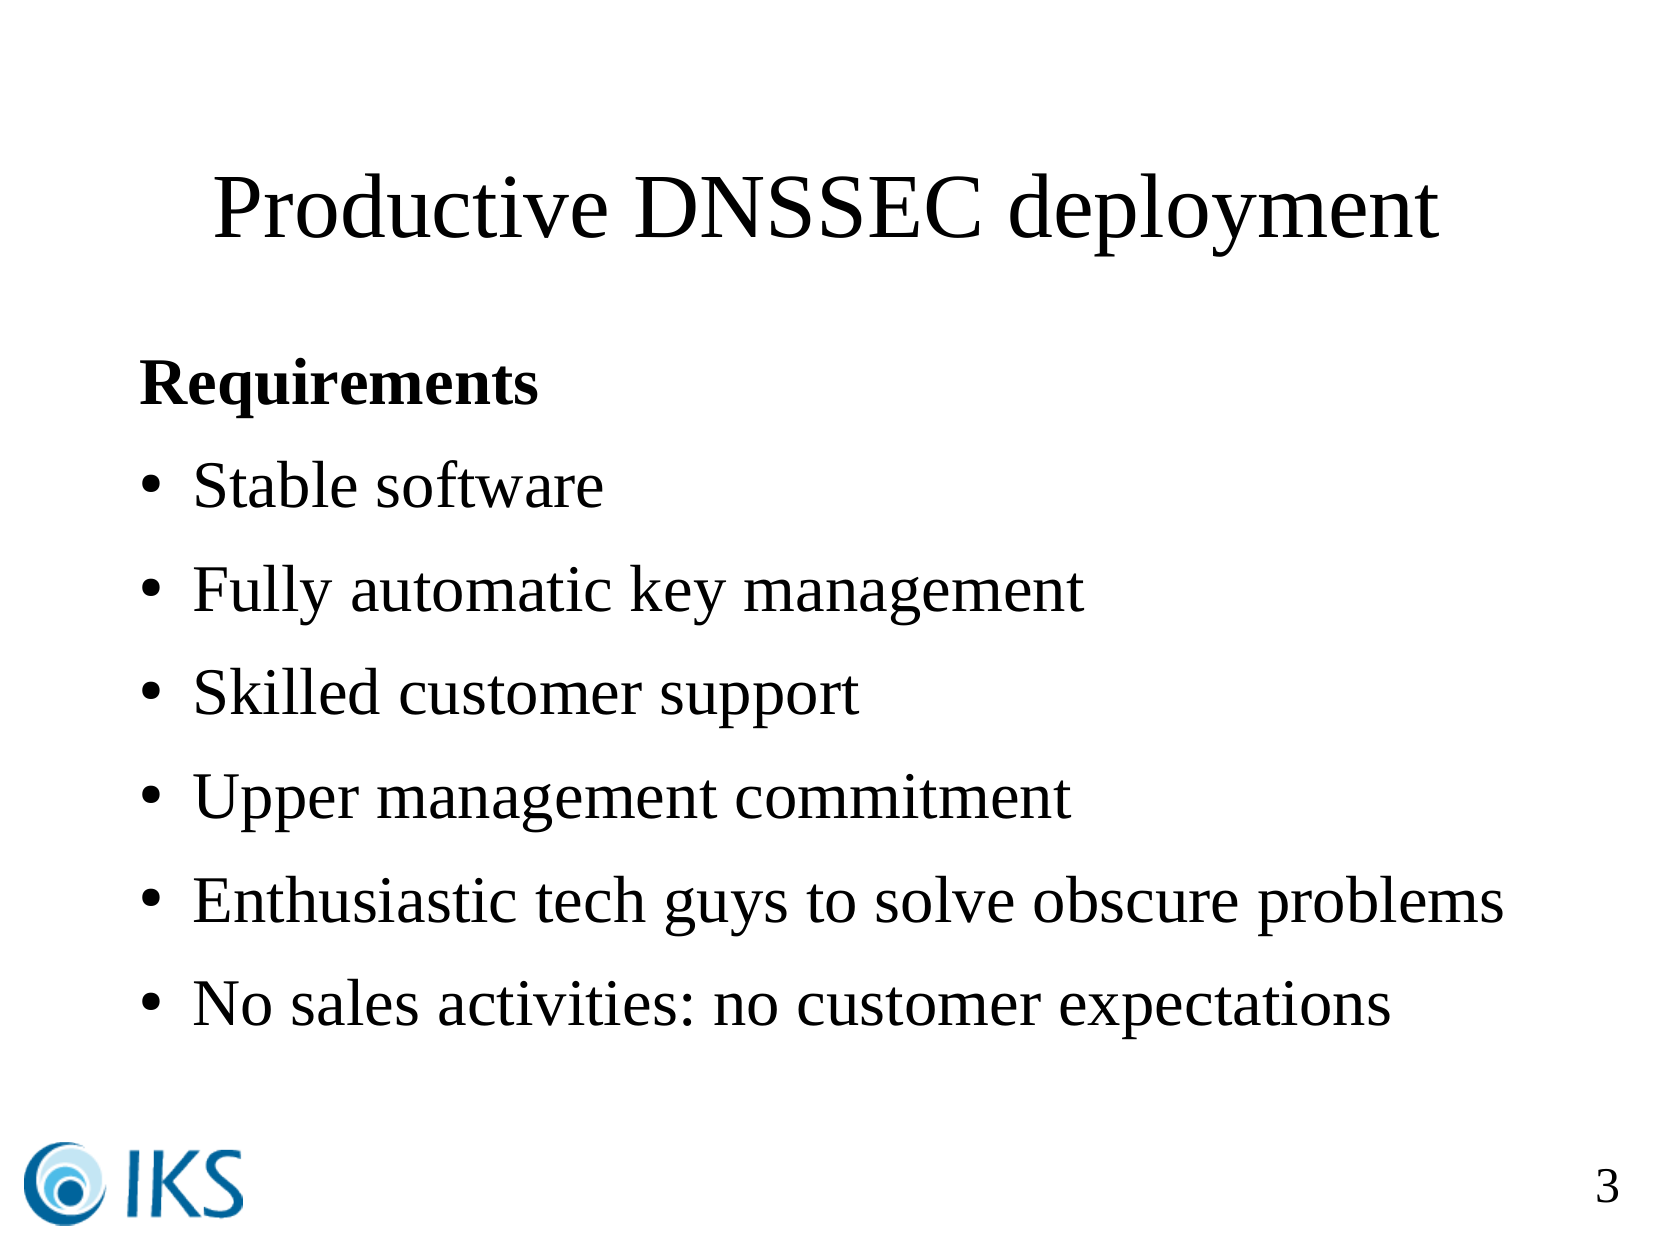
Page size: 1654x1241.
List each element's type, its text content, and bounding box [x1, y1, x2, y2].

title Productive DNSSEC deployment [121, 102, 1534, 311]
picture [24, 1142, 243, 1226]
list Requirements Stable software Fully automatic key management Skilled customer support Upper management commitment Enthusiastic tech guys to solve obscure problems No sales activities: no customer expectations [121, 344, 1534, 1144]
